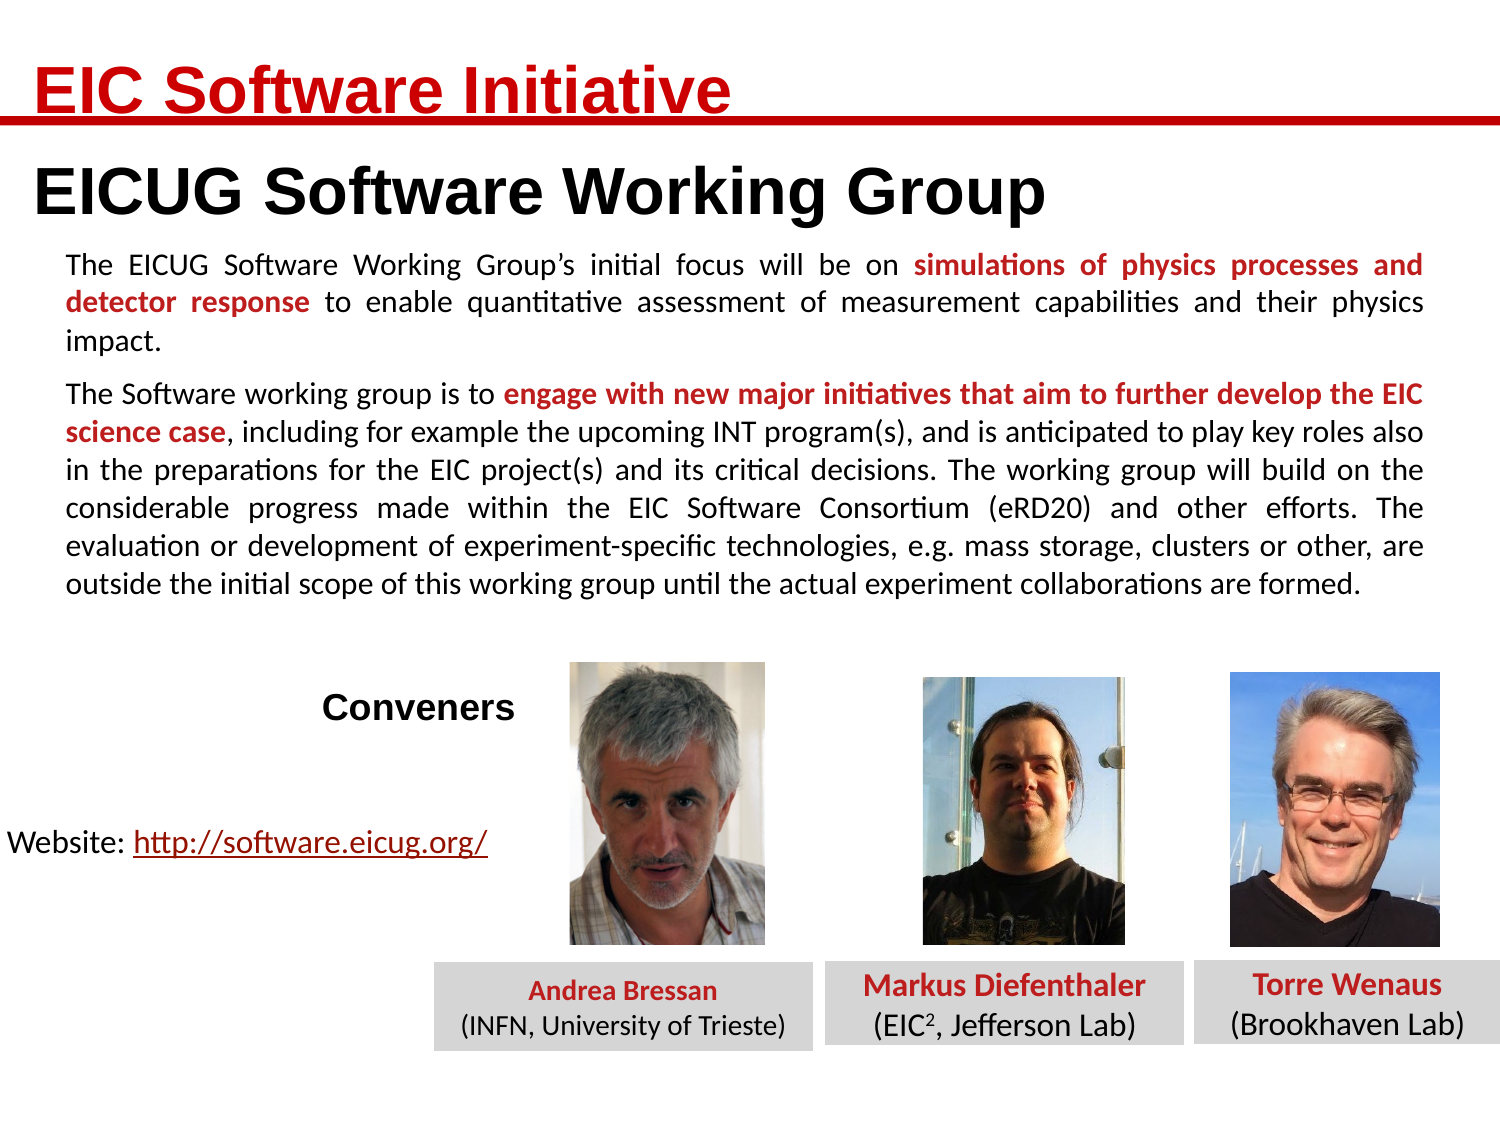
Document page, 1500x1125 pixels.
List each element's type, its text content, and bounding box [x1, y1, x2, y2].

title Conveners [306, 660, 540, 741]
text_box Torre Wenaus (Brookhaven Lab) [1194, 960, 1500, 1043]
text_box Markus Diefenthaler (EIC2, Jefferson Lab) [826, 961, 1184, 1044]
picture [569, 662, 766, 945]
picture [1230, 672, 1440, 948]
picture [922, 677, 1126, 945]
text_box Andrea Bressan (INFN, University of Trieste) [435, 962, 812, 1051]
list EIC Software Initiative EICUG Software Working Group [18, 39, 1407, 330]
text_box Website: http://software.eicug.org/ [0, 813, 504, 869]
text_box The EICUG Software Working Group’s initial focus will be on simulations of physics processes and detector response to enable quantitative assessment of measurement capabilities and their physics impact. The Software working group is to engage with new major initiatives that aim to further develop the EIC science case, including for example the upcoming INT program(s), and is anticipated to play key roles also in the preparations for the EIC project(s) and its critical decisions. The working group will build on the considerable progress made within the EIC Software Consortium (eRD20) and other efforts. The evaluation or development of experiment-specific technologies, e.g. mass storage, clusters or other, are outside the initial scope of this working group until the actual experiment collaborations are formed. [50, 235, 1440, 648]
